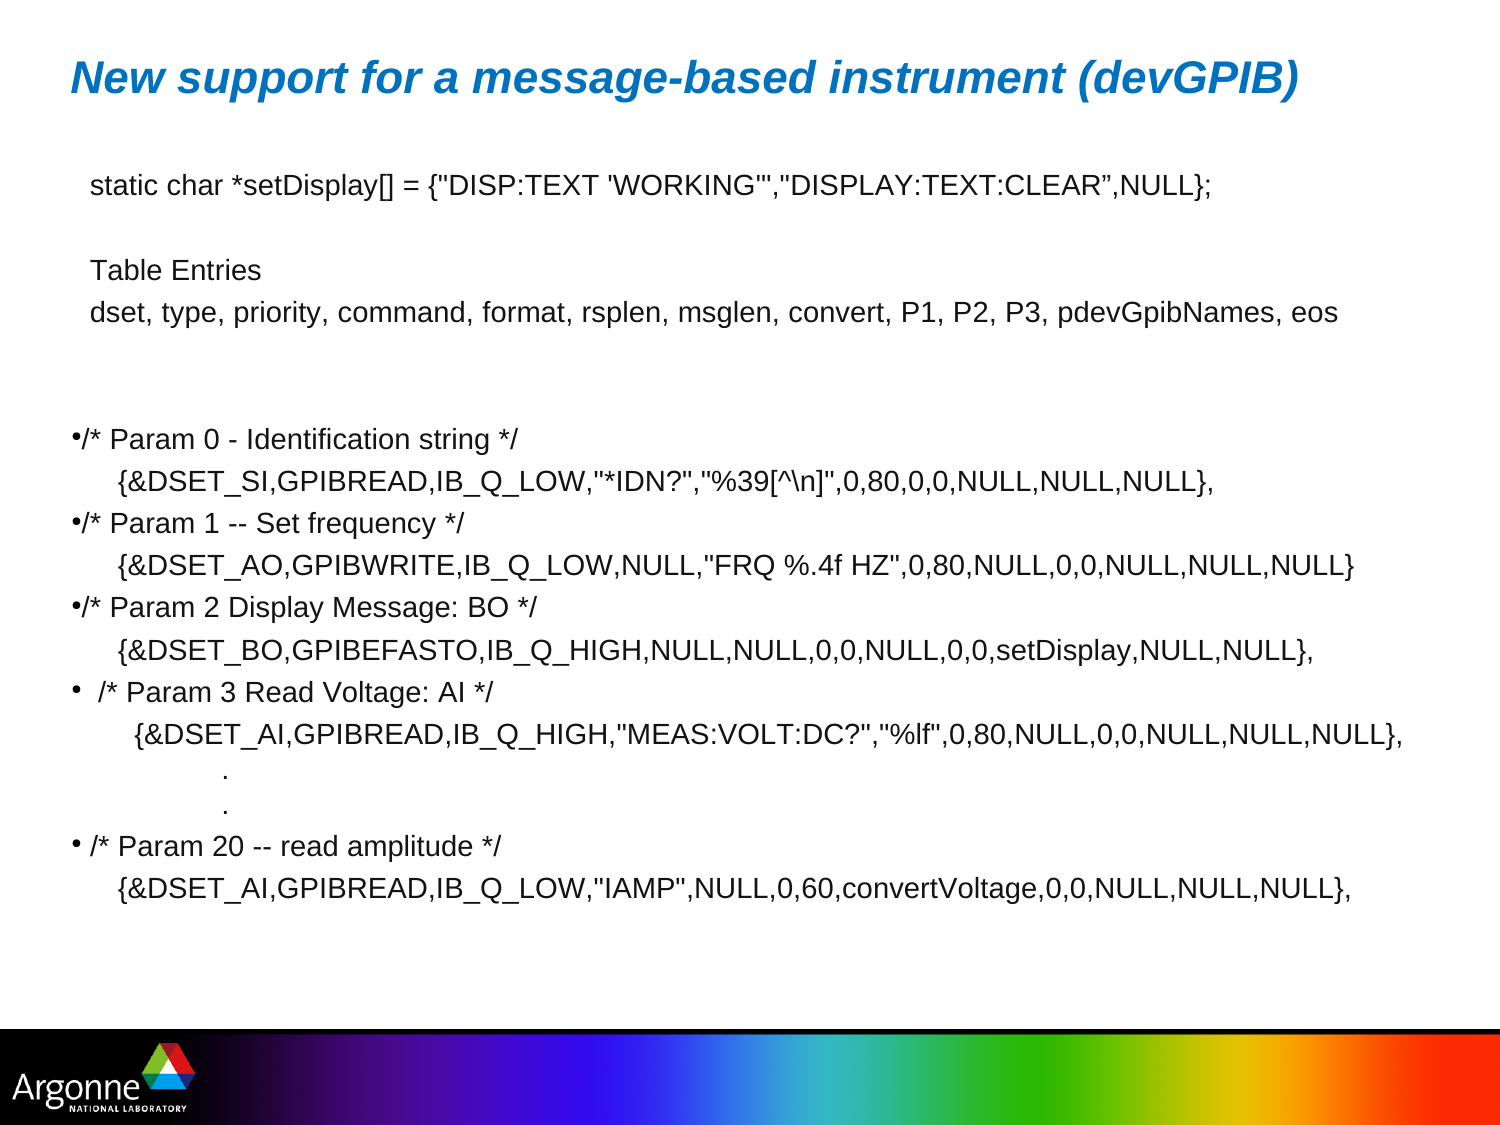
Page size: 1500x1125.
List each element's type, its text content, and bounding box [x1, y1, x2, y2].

list /* Param 0 - Identification string */ {&DSET_SI,GPIBREAD,IB_Q_LOW,"*IDN?","%39[^\n]",0,80,0,0,NULL,NULL,NULL}, /* Param 1 -- Set frequency */ {&DSET_AO,GPIBWRITE,IB_Q_LOW,NULL,"FRQ %.4f HZ",0,80,NULL,0,0,NULL,NULL,NULL} /* Param 2 Display Message: BO */ {&DSET_BO,GPIBEFASTO,IB_Q_HIGH,NULL,NULL,0,0,NULL,0,0,setDisplay,NULL,NULL}, /* Param 3 Read Voltage: AI */ {&DSET_AI,GPIBREAD,IB_Q_HIGH,"MEAS:VOLT:DC?","%lf",0,80,NULL,0,0,NULL,NULL,NULL}, . . /* Param 20 -- read amplitude */ {&DSET_AI,GPIBREAD,IB_Q_LOW,"IAMP",NULL,0,60,convertVoltage,0,0,NULL,NULL,NULL}, [56, 412, 1426, 955]
picture [0, 1029, 1500, 1125]
text_box static char *setDisplay[] = {"DISP:TEXT 'WORKING'","DISPLAY:TEXT:CLEAR”,NULL}; Table Entries dset, type, priority, command, format, rsplen, msglen, convert, P1, P2, P3, pdevGpibNames, eos [0, 159, 1366, 336]
title New support for a message-based instrument (devGPIB) [55, 54, 1361, 112]
